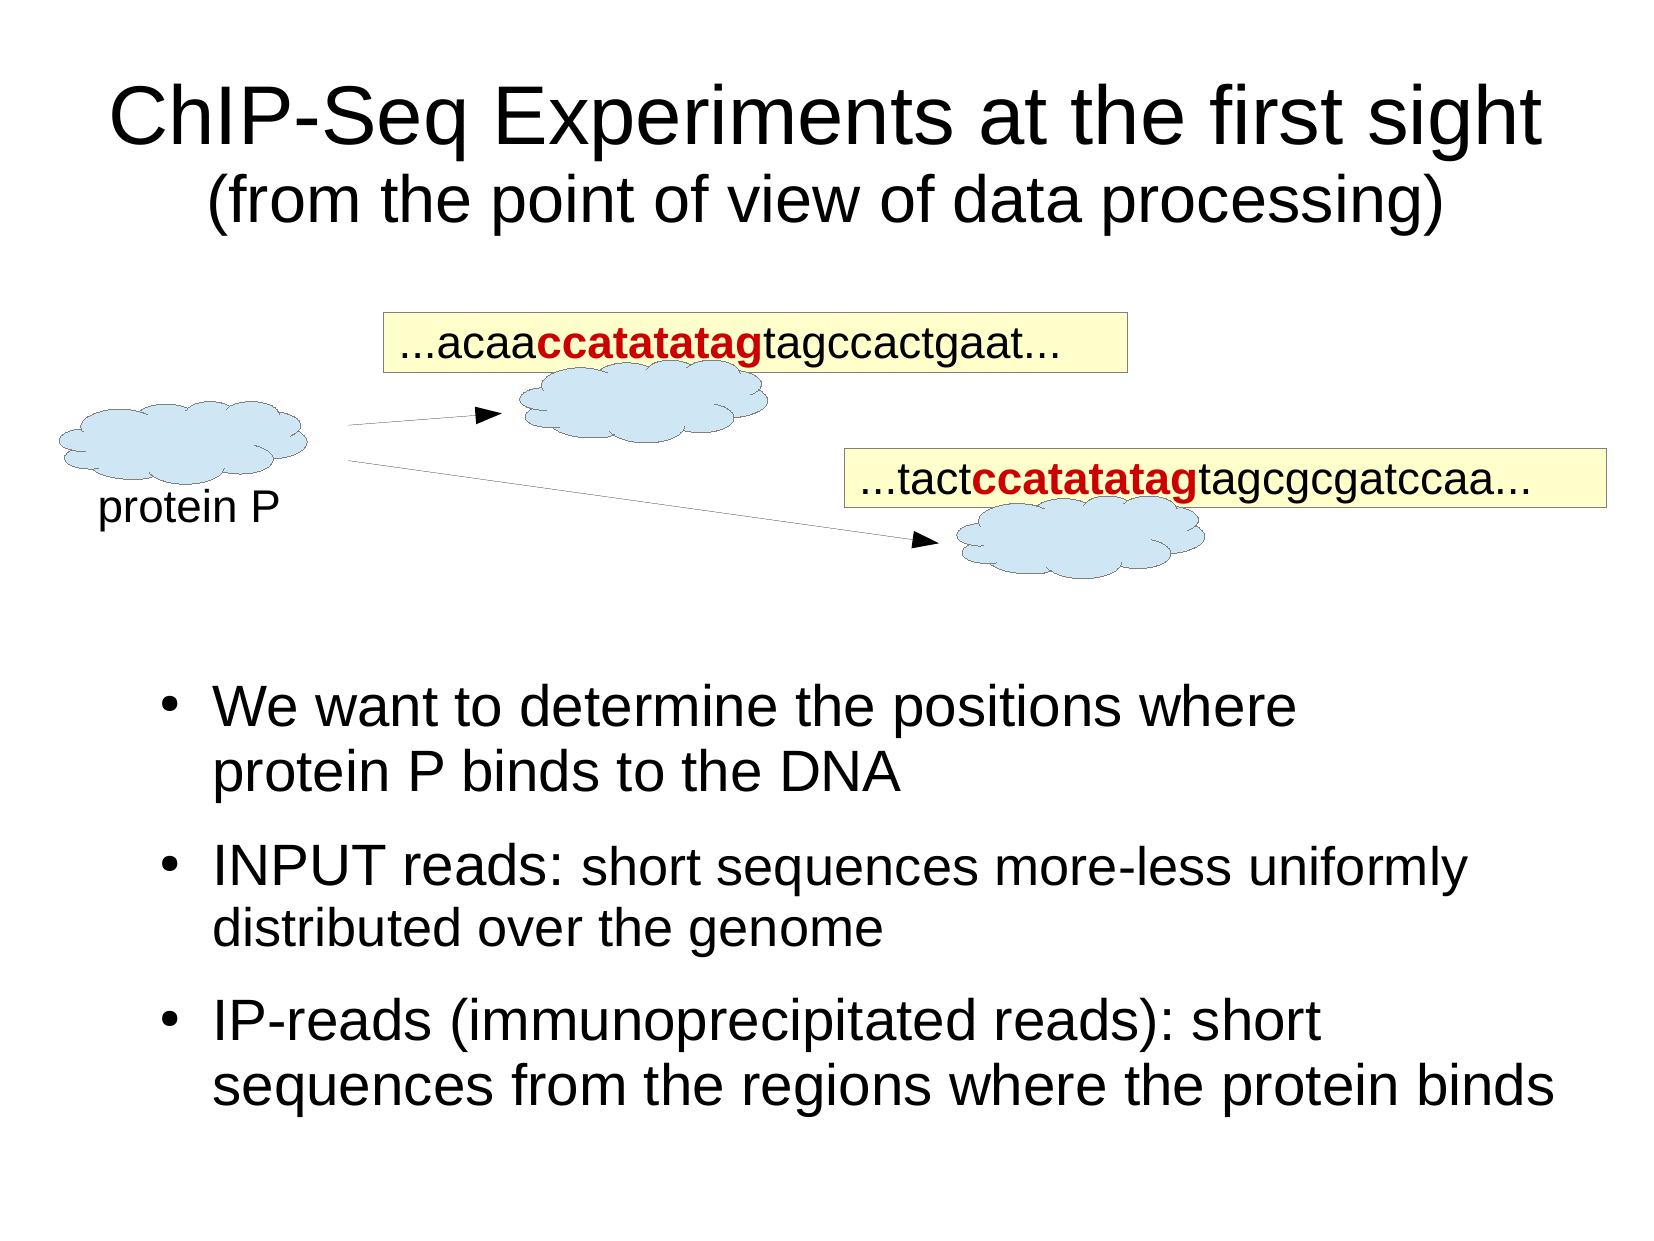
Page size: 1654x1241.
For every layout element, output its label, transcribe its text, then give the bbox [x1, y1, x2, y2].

text_box protein P [82, 473, 438, 540]
text_box [519, 360, 768, 443]
title ChIP-Seq Experiments at the first sight (from the point of view of data processing) [82, 49, 1571, 257]
list We want to determine the positions where protein P binds to the DNA INPUT reads: short sequences more-less uniformly distributed over the genome IP-reads (immunoprecipitated reads): short sequences from the regions where the protein binds [141, 673, 1571, 1182]
text_box ...tactccatatatagtagcgcgatccaa... [844, 448, 1607, 508]
text_box [956, 496, 1205, 579]
text_box ...acaaccatatatagtagccactgaat... [383, 312, 1128, 373]
text_box [59, 401, 308, 473]
